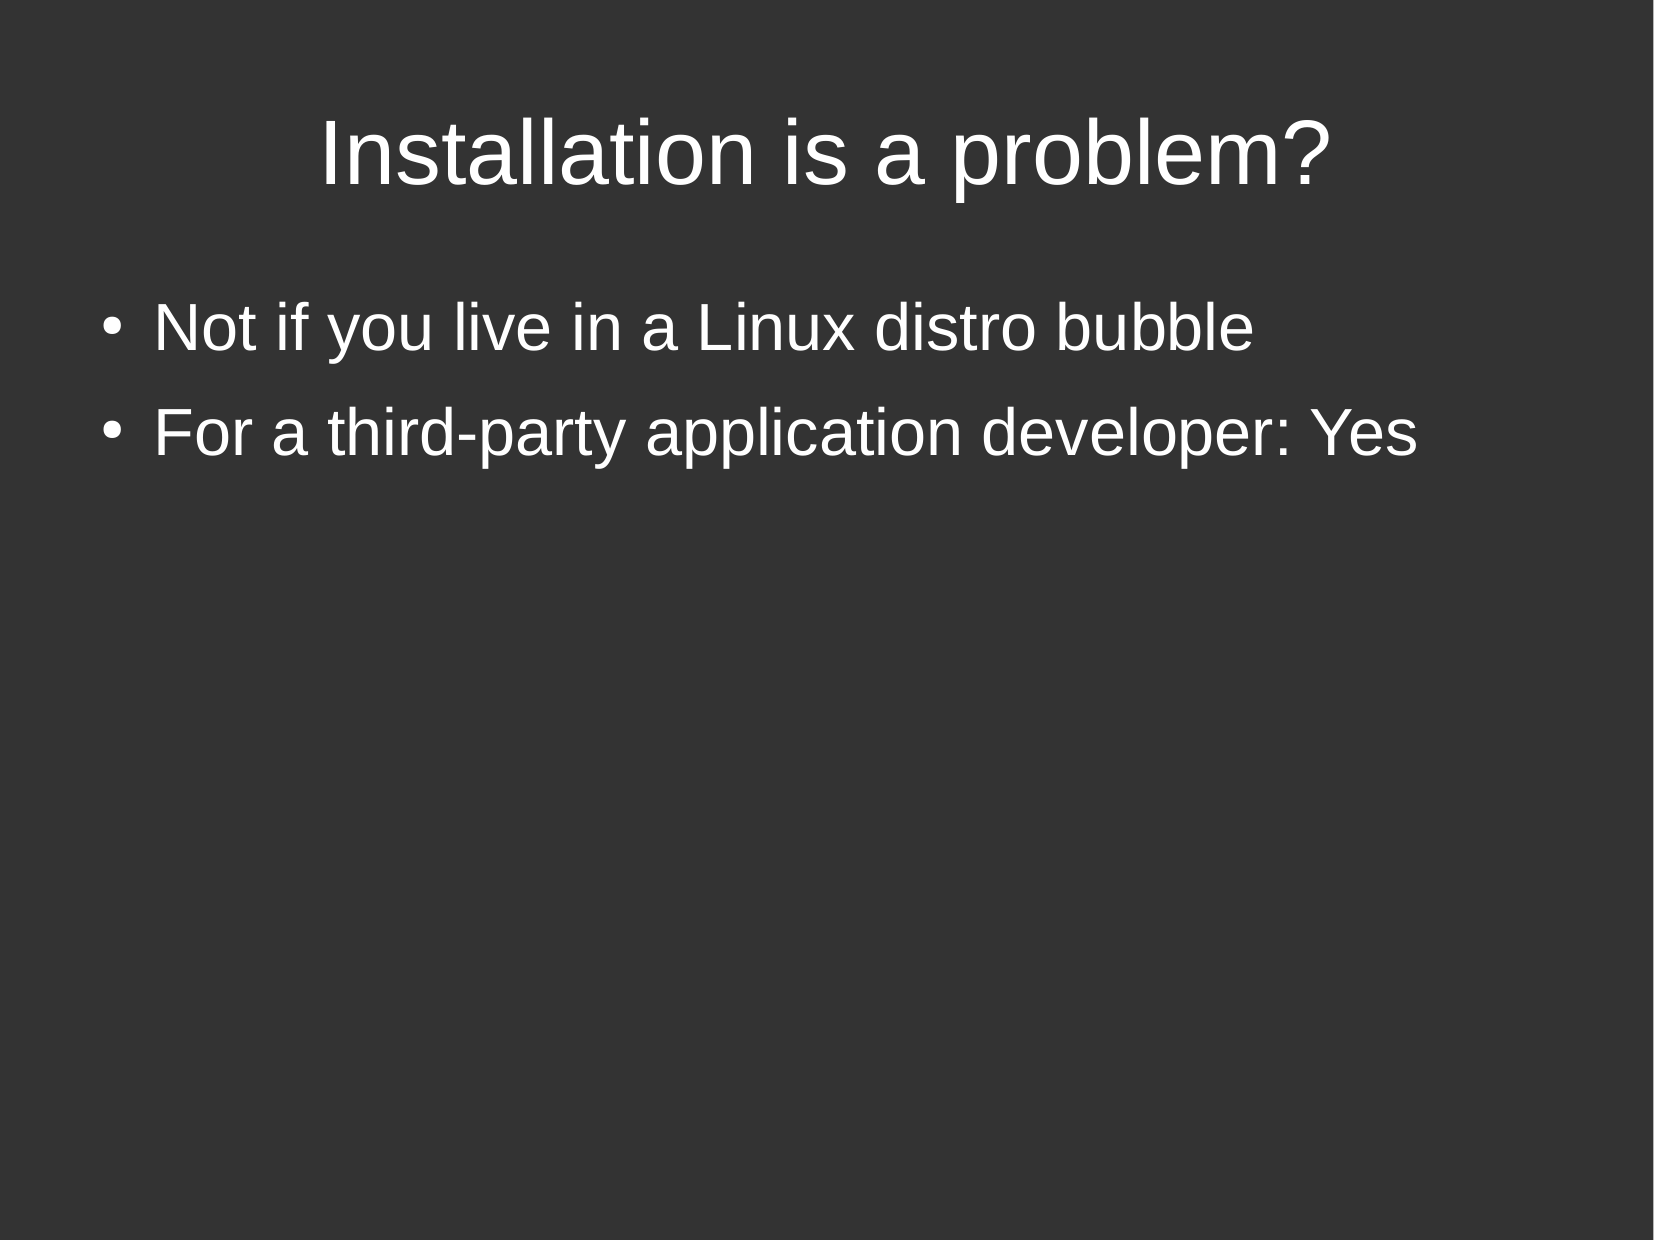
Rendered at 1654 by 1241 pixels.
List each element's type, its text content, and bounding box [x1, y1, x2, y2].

title Installation is a problem? [82, 49, 1571, 257]
list Not if you live in a Linux distro bubble For a third-party application developer: Yes [82, 290, 1571, 1010]
